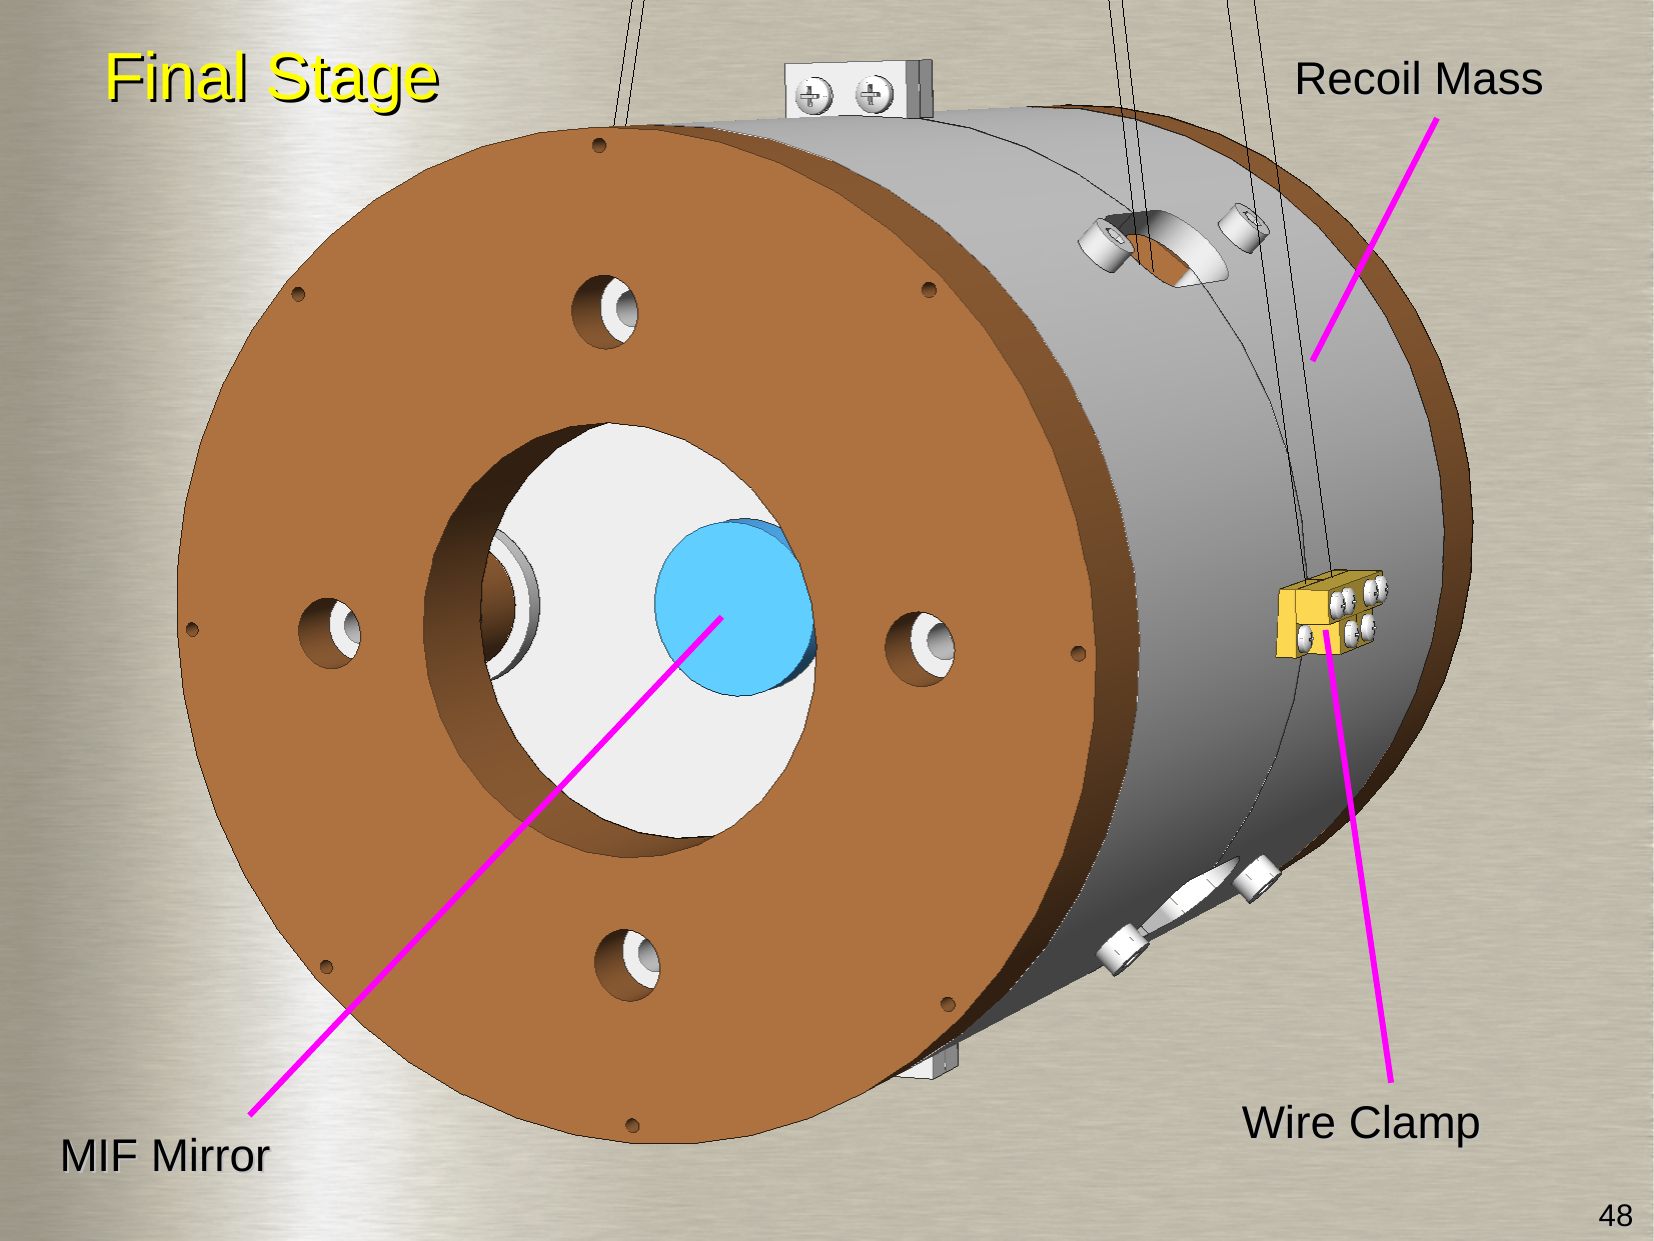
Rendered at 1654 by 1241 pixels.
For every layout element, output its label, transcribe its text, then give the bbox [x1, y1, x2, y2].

picture [0, 0, 1654, 1241]
text_box Wire Clamp [1227, 1089, 1497, 1156]
text_box MIF Mirror [44, 1122, 286, 1189]
text_box Recoil Mass [1279, 45, 1559, 113]
text_box Final Stage [88, 31, 456, 122]
